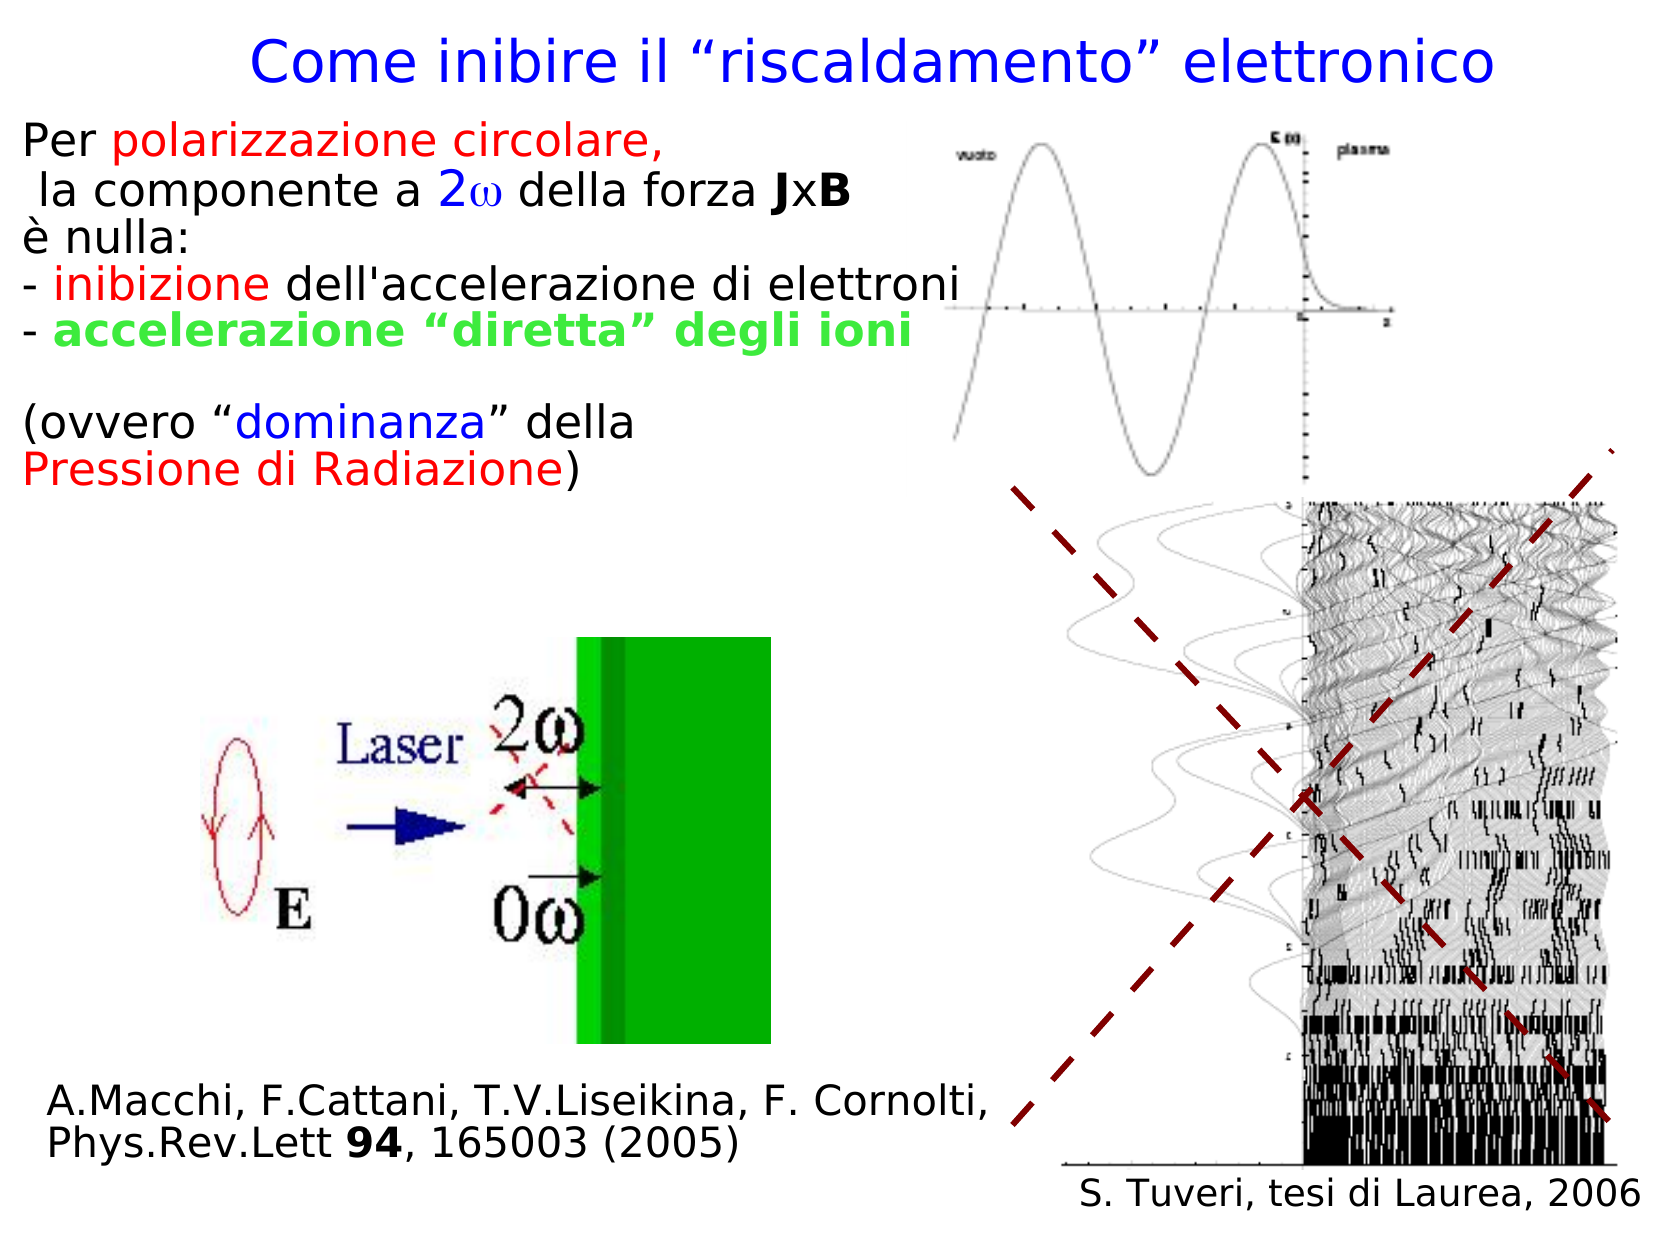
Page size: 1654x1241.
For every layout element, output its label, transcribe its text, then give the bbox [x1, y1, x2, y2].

text_box Per polarizzazione circolare, la componente a 2w della forza JxB è nulla: - inibizione dell'accelerazione di elettroni - accelerazione “diretta” degli ioni (ovvero “dominanza” della Pressione di Radiazione) [6, 112, 1082, 516]
text_box S. Tuveri, tesi di Laurea, 2006 [1052, 1168, 1646, 1227]
picture [1043, 121, 1644, 1170]
text_box A.Macchi, F.Cattani, T.V.Liseikina, F. Cornolti, Phys.Rev.Lett 94, 165003 (2005) [31, 1074, 1006, 1181]
text_box Come inibire il “riscaldamento” elettronico [49, 21, 1513, 103]
picture [200, 637, 771, 1044]
